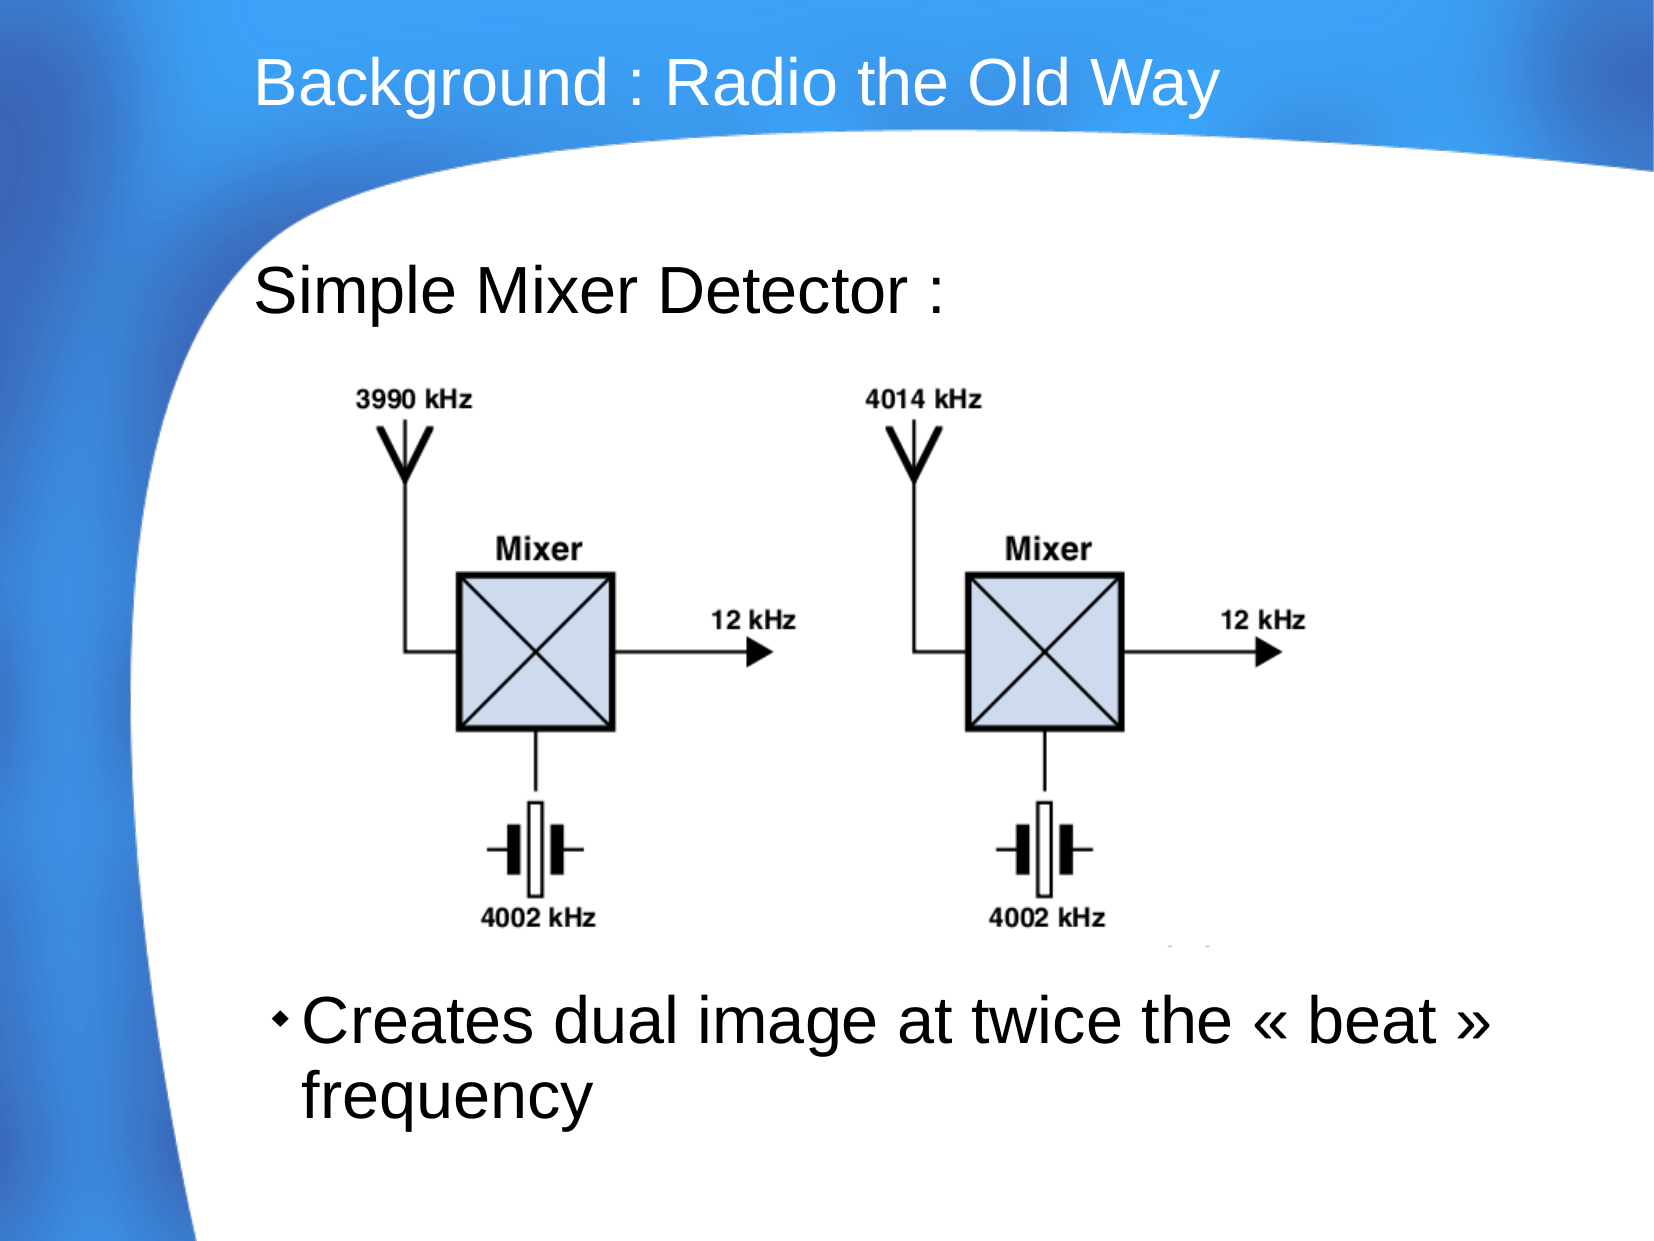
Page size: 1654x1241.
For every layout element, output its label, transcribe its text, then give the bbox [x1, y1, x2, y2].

list Background : Radio the Old Way Simple Mixer Detector : Creates dual image at twice the « beat » frequency [254, 45, 1537, 1171]
picture [0, 0, 1654, 1241]
